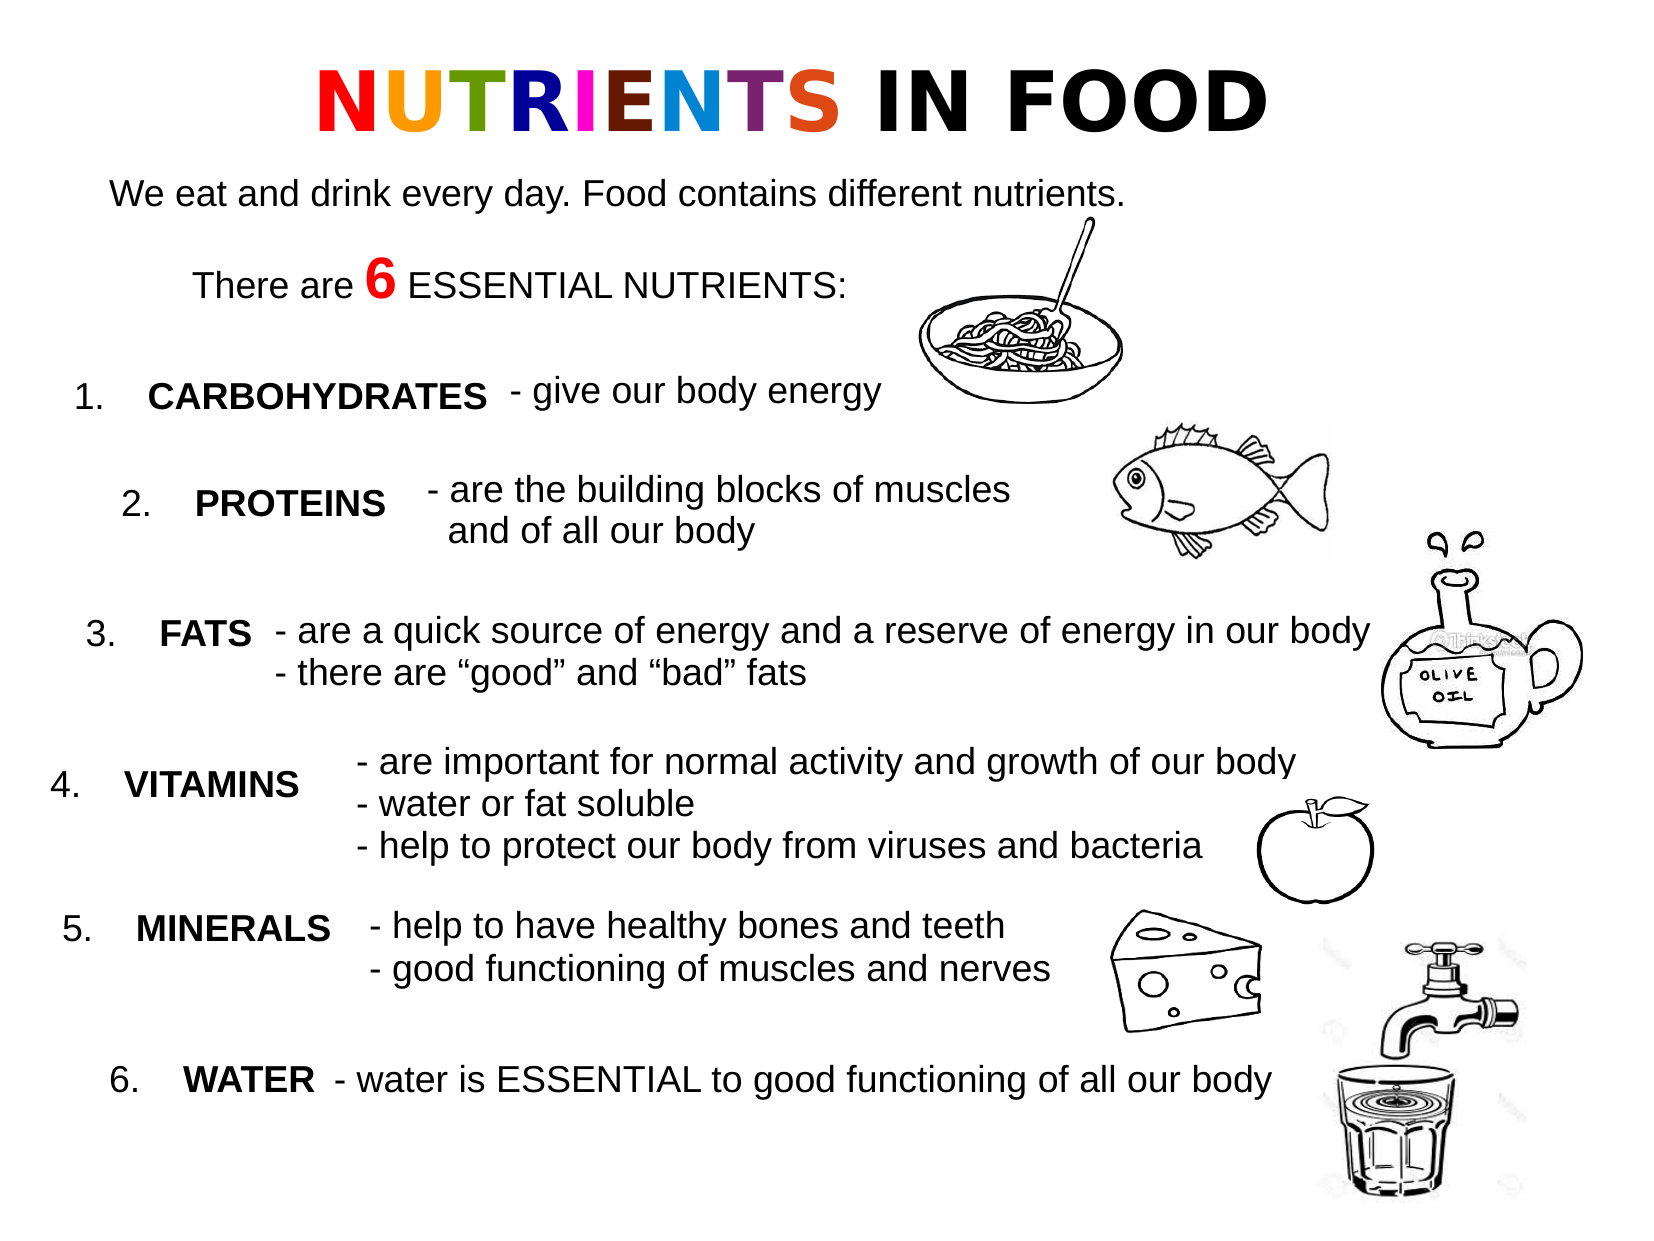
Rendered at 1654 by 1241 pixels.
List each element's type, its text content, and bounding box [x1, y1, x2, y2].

text_box 6. WATER [94, 1051, 318, 1108]
text_box - are a quick source of energy and a reserve of energy in our body - there are “good” and “bad” fats [259, 602, 1381, 702]
picture [918, 319, 1123, 361]
picture [1110, 779, 1380, 1040]
text_box NUTRIENTS IN FOOD [94, 47, 1489, 160]
text_box 1. CARBOHYDRATES [59, 368, 591, 426]
picture [1110, 421, 1332, 560]
text_box - water is ESSENTIAL to good functioning of all our body [318, 1051, 1299, 1108]
text_box 3. FATS [70, 604, 259, 662]
text_box We eat and drink every day. Food contains different nutrients. [94, 165, 1548, 223]
picture [1299, 933, 1536, 1205]
text_box - give our body energy [484, 361, 1418, 419]
text_box There are 6 ESSENTIAL NUTRIENTS: [177, 238, 1323, 319]
text_box 4. VITAMINS [35, 755, 330, 823]
text_box - help to have healthy bones and teeth - good functioning of muscles and nerves [354, 897, 1087, 997]
text_box - are important for normal activity and growth of our body - water or fat soluble - help to protect our body from viruses and bacteria [330, 733, 1441, 875]
text_box 2. PROTEINS [106, 474, 401, 532]
text_box - are the building blocks of muscles and of all our body [401, 460, 1040, 560]
picture [1381, 531, 1583, 749]
text_box 5. MINERALS [47, 899, 354, 957]
picture [918, 223, 1123, 238]
